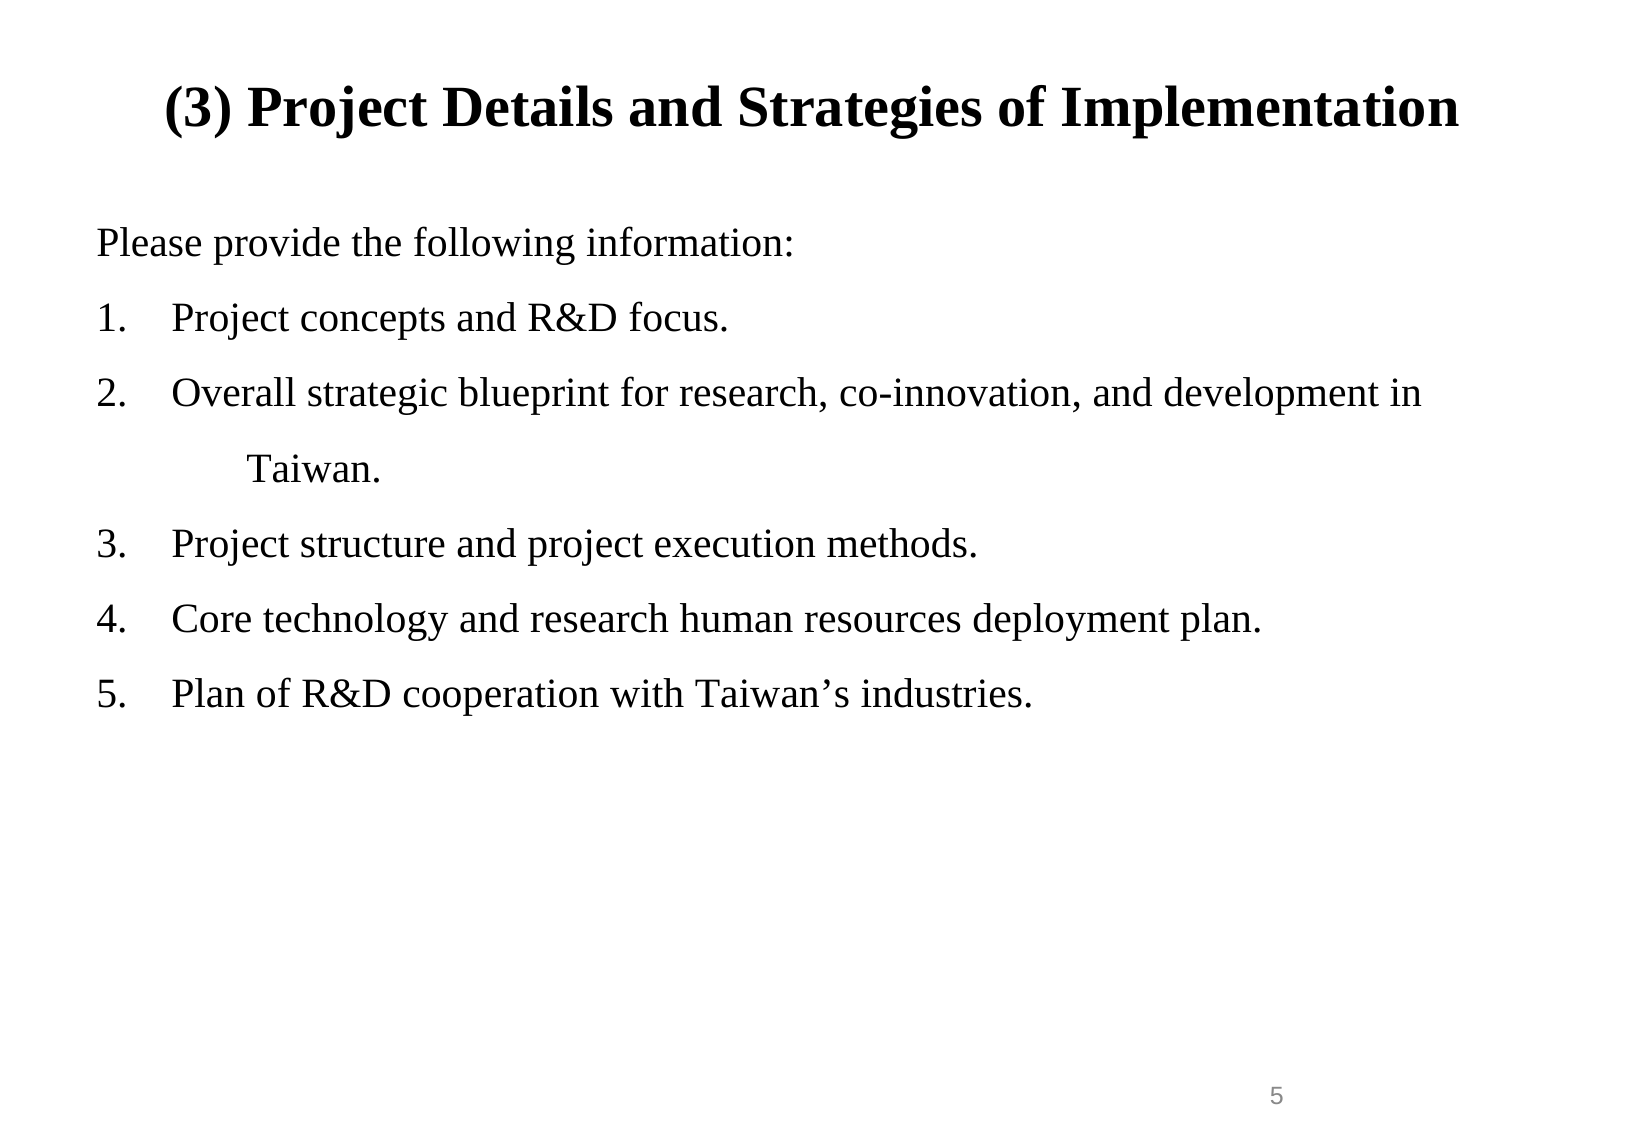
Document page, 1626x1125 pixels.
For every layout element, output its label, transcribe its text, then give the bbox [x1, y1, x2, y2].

text_box 4 [1254, 1064, 1621, 1125]
title (3) Project Details and Strategies of Implementation [81, 45, 1544, 161]
list Please provide the following information: Project concepts and R&D focus. Overall strategic blueprint for research, co-innovation, and development in Taiwan. Project structure and project execution methods. Core technology and research human resources deployment plan. Plan of R&D cooperation with Taiwan’s industries. [81, 182, 1544, 1043]
